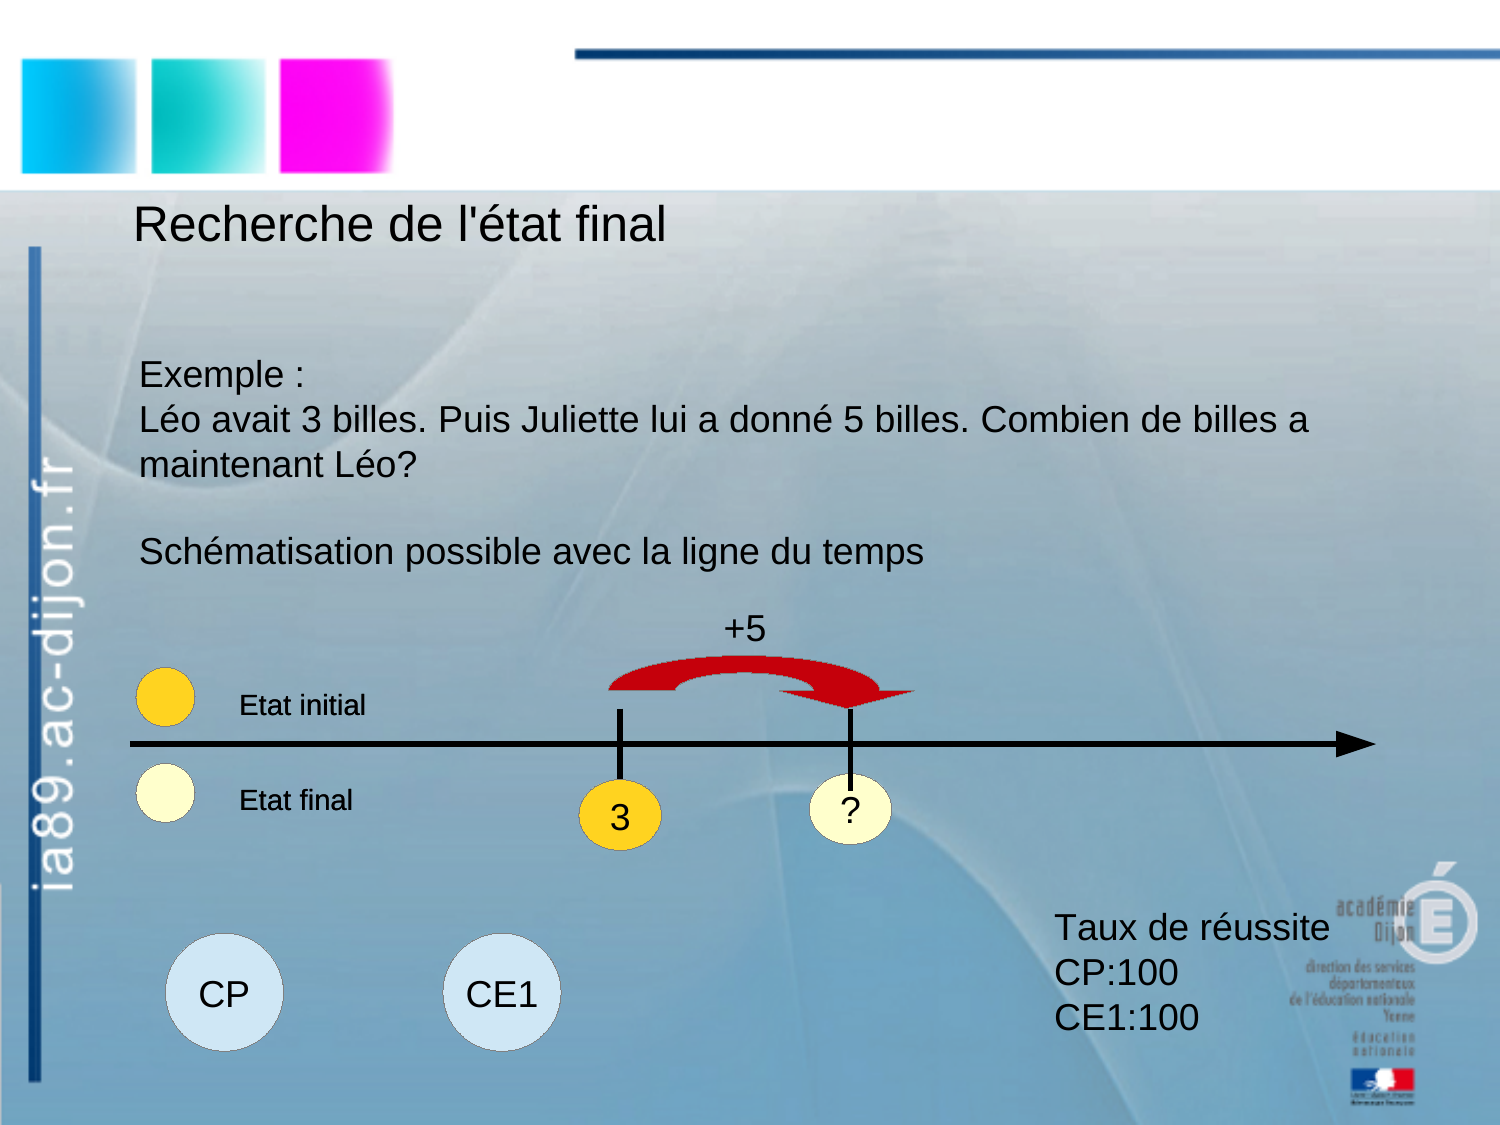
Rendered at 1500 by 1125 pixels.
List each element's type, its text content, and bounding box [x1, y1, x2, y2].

text_box ? [809, 773, 892, 845]
text_box Taux de réussite CP:100 CE1:100 [1039, 850, 1382, 1046]
text_box Etat final [224, 773, 449, 824]
text_box 3 [578, 779, 662, 851]
text_box CE1 [442, 933, 562, 1052]
picture [0, 0, 1500, 1125]
text_box Etat initial [224, 679, 449, 729]
text_box CP [165, 933, 284, 1052]
text_box Schématisation possible avec la ligne du temps [123, 519, 1412, 591]
text_box Recherche de l'état final [118, 184, 1439, 259]
text_box [608, 655, 915, 709]
text_box [135, 763, 196, 823]
text_box [135, 667, 196, 727]
text_box Exemple : Léo avait 3 billes. Puis Juliette lui a donné 5 billes. Combien de billes a maintenant Léo? [124, 342, 1412, 493]
text_box +5 [708, 596, 792, 657]
